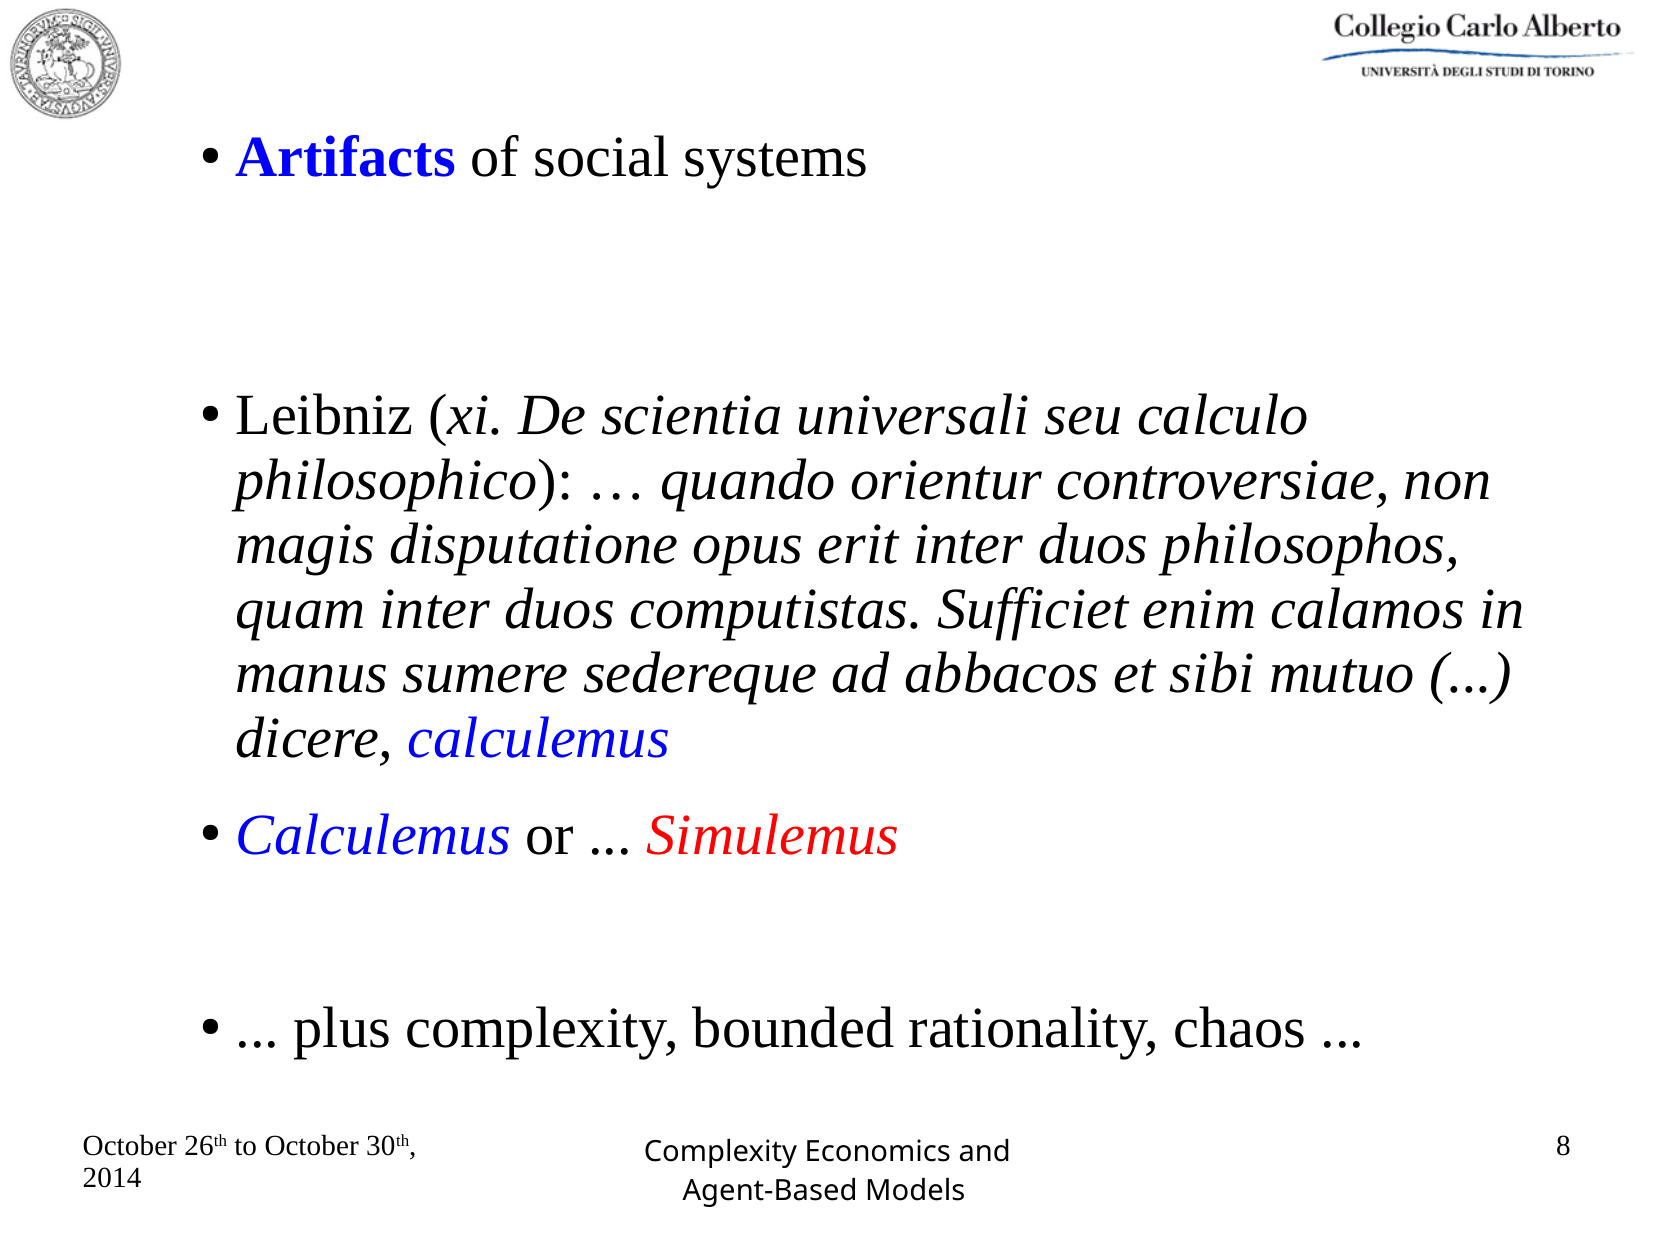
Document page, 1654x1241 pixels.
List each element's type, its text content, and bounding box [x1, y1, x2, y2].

picture [5, 5, 125, 122]
text_box Artifacts of social systems Leibniz (xi. De scientia universali seu calculo philosophico): … quando orientur controversiae, non magis disputatione opus erit inter duos philosophos, quam inter duos computistas. Sufficiet enim calamos in manus sumere sedereque ad abbacos et sibi mutuo (...) dicere, calculemus Calculemus or ... Simulemus ... plus complexity, bounded rationality, chaos ... [150, 85, 1576, 1101]
picture [1312, 0, 1645, 92]
